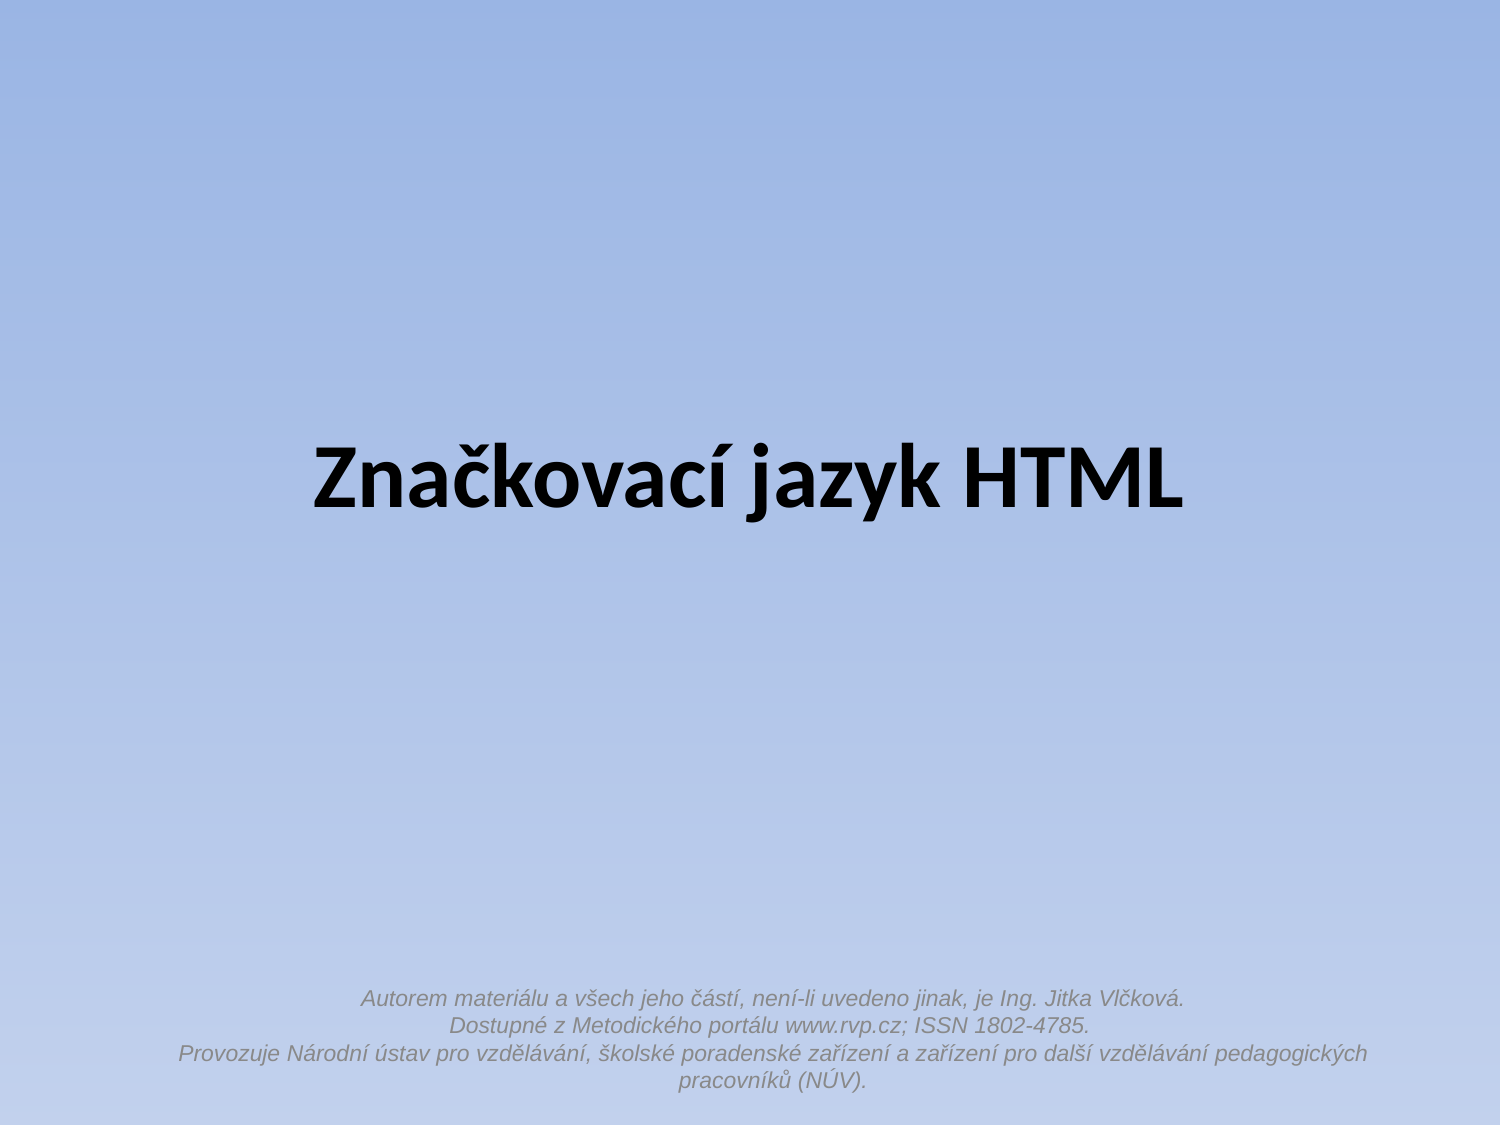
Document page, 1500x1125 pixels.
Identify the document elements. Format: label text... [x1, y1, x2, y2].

text_box Autorem materiálu a všech jeho částí, není-li uvedeno jinak, je Ing. Jitka Vlčková. Dostupné z Metodického portálu www.rvp.cz; ISSN 1802-4785. Provozuje Národní ústav pro vzdělávání, školské poradenské zařízení a zařízení pro další vzdělávání pedagogických pracovníků (NÚV). [159, 976, 1388, 1036]
title Značkovací jazyk HTML [112, 350, 1388, 592]
